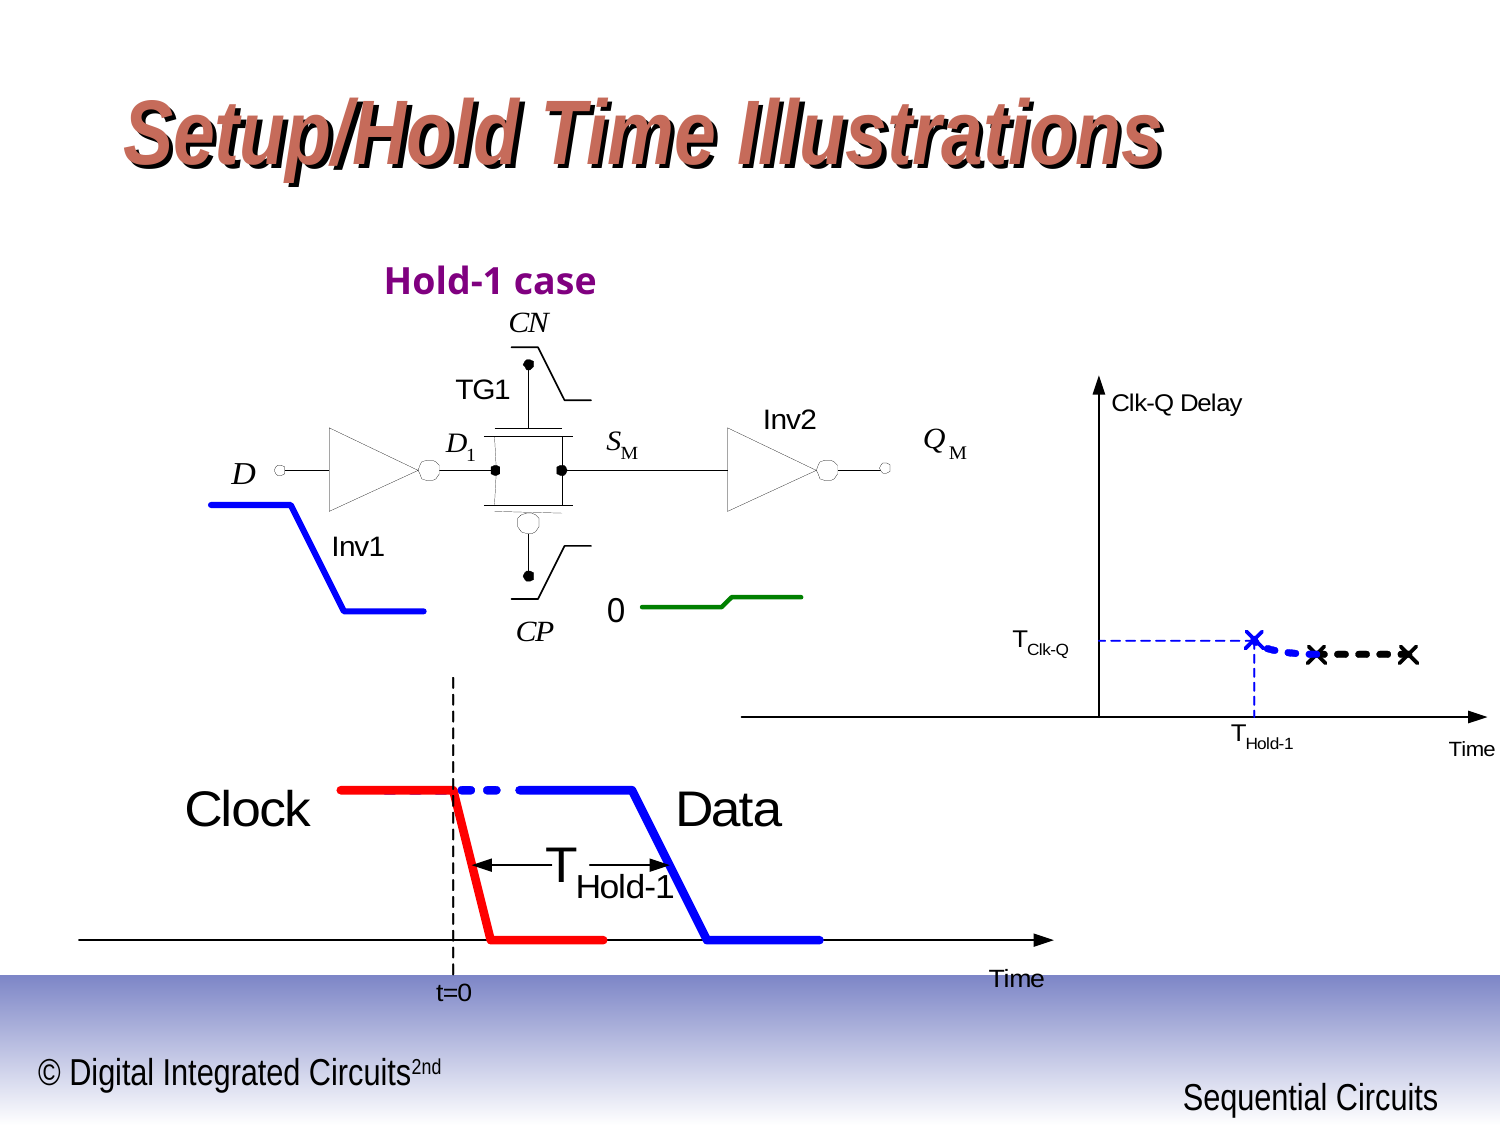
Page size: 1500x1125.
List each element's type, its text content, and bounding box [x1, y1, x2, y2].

title Setup/Hold Time Illustrations [108, 65, 1384, 190]
text_box Hold-1 case [49, 249, 931, 311]
chart [75, 297, 1497, 1012]
text_box 0 [591, 581, 641, 638]
